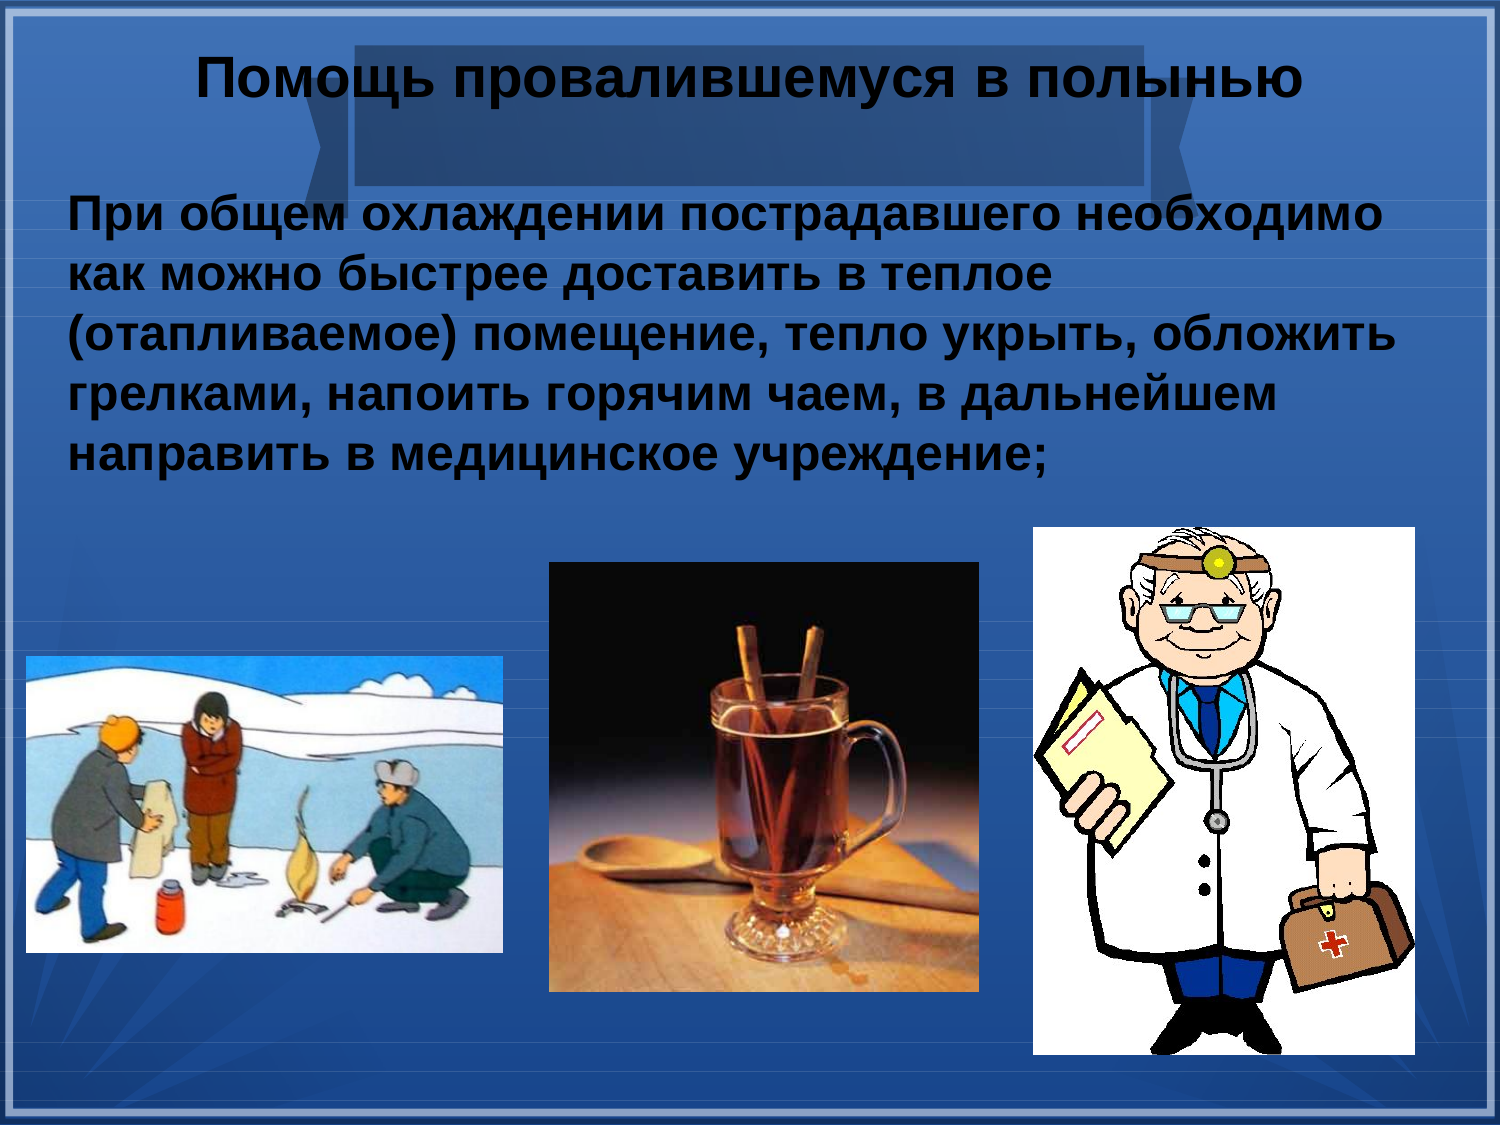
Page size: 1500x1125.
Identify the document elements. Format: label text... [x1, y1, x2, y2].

picture [549, 562, 979, 992]
text_box Помощь провалившемуся в полынью [53, 31, 1447, 117]
picture [26, 656, 503, 953]
picture [1033, 527, 1415, 1055]
text_box При общем охлаждении пострадавшего необходимо как можно быстрее доставить в теплое (отапливаемое) помещение, тепло укрыть, обложить грелками, напоить горячим чаем, в дальнейшем направить в медицинское учреждение; [53, 172, 1424, 549]
